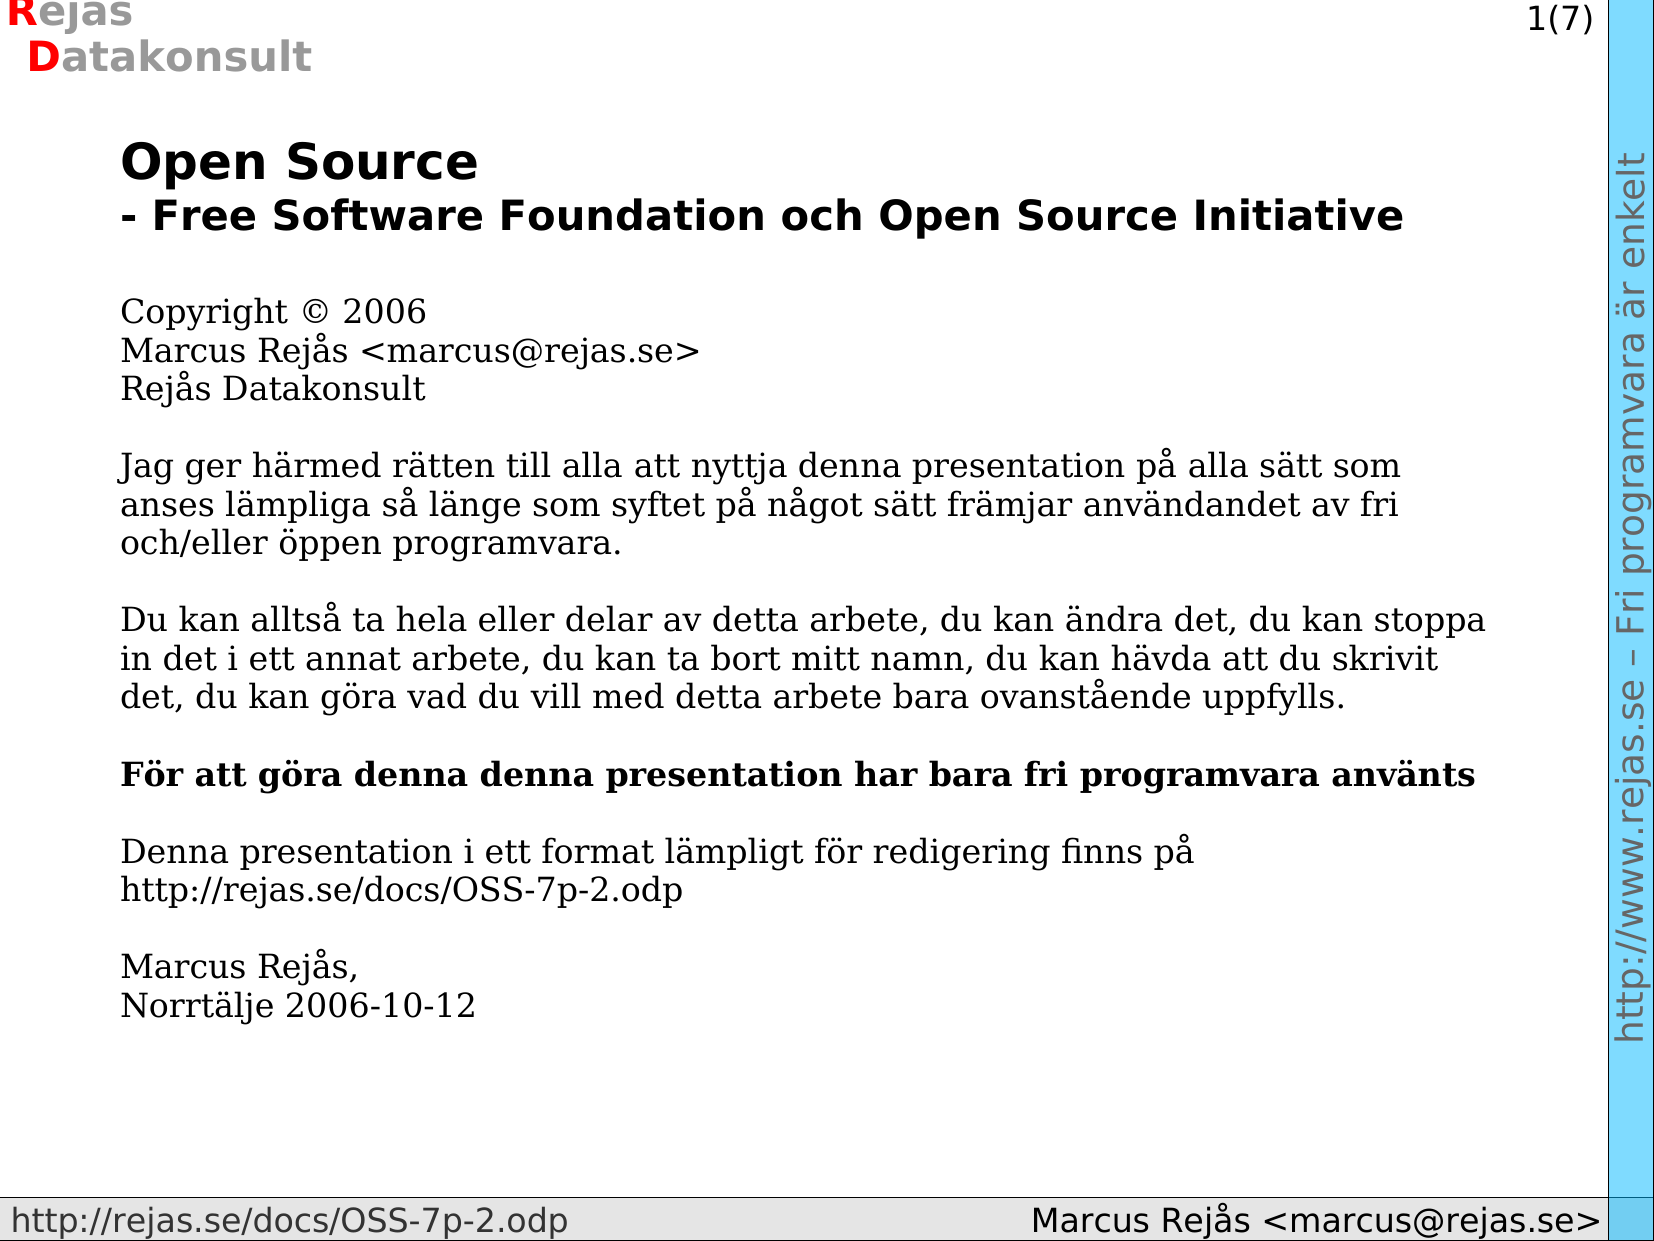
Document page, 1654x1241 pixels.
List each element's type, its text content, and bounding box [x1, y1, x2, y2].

text_box Open Source - Free Software Foundation och Open Source Initiative Copyright © 2006 Marcus Rejås <marcus@rejas.se> Rejås Datakonsult Jag ger härmed rätten till alla att nyttja denna presentation på alla sätt som anses lämpliga så länge som syftet på något sätt främjar användandet av fri och/eller öppen programvara. Du kan alltså ta hela eller delar av detta arbete, du kan ändra det, du kan stoppa in det i ett annat arbete, du kan ta bort mitt namn, du kan hävda att du skrivit det, du kan göra vad du vill med detta arbete bara ovanstående uppfylls. För att göra denna denna presentation har bara fri programvara använts Denna presentation i ett format lämpligt för redigering finns på http://rejas.se/docs/OSS-7p-2.odp Marcus Rejås, Norrtälje 2006-10-12 [120, 132, 1504, 1205]
